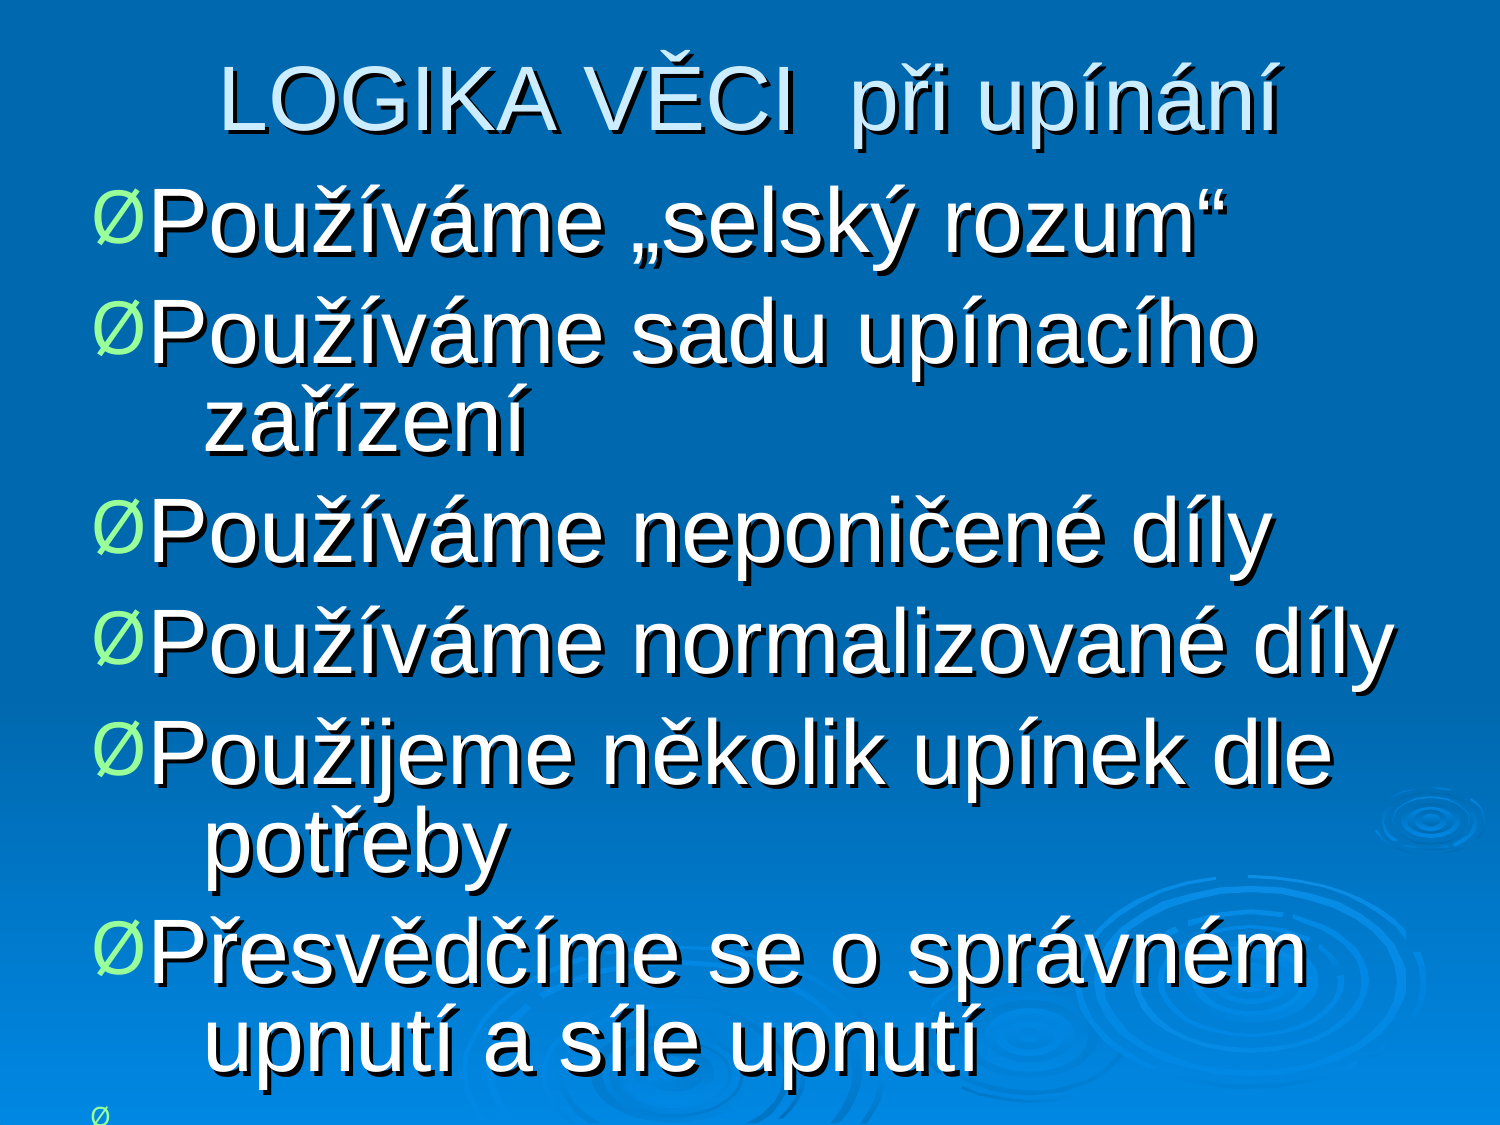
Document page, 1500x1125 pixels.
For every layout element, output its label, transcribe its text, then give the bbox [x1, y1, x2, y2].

title LOGIKA VĚCI při upínání [75, 0, 1426, 174]
list Používáme „selský rozum“ Používáme sadu upínacího zařízení Používáme neponičené díly Používáme normalizované díly Použijeme několik upínek dle potřeby Přesvědčíme se o správném upnutí a síle upnutí [75, 174, 1426, 1125]
